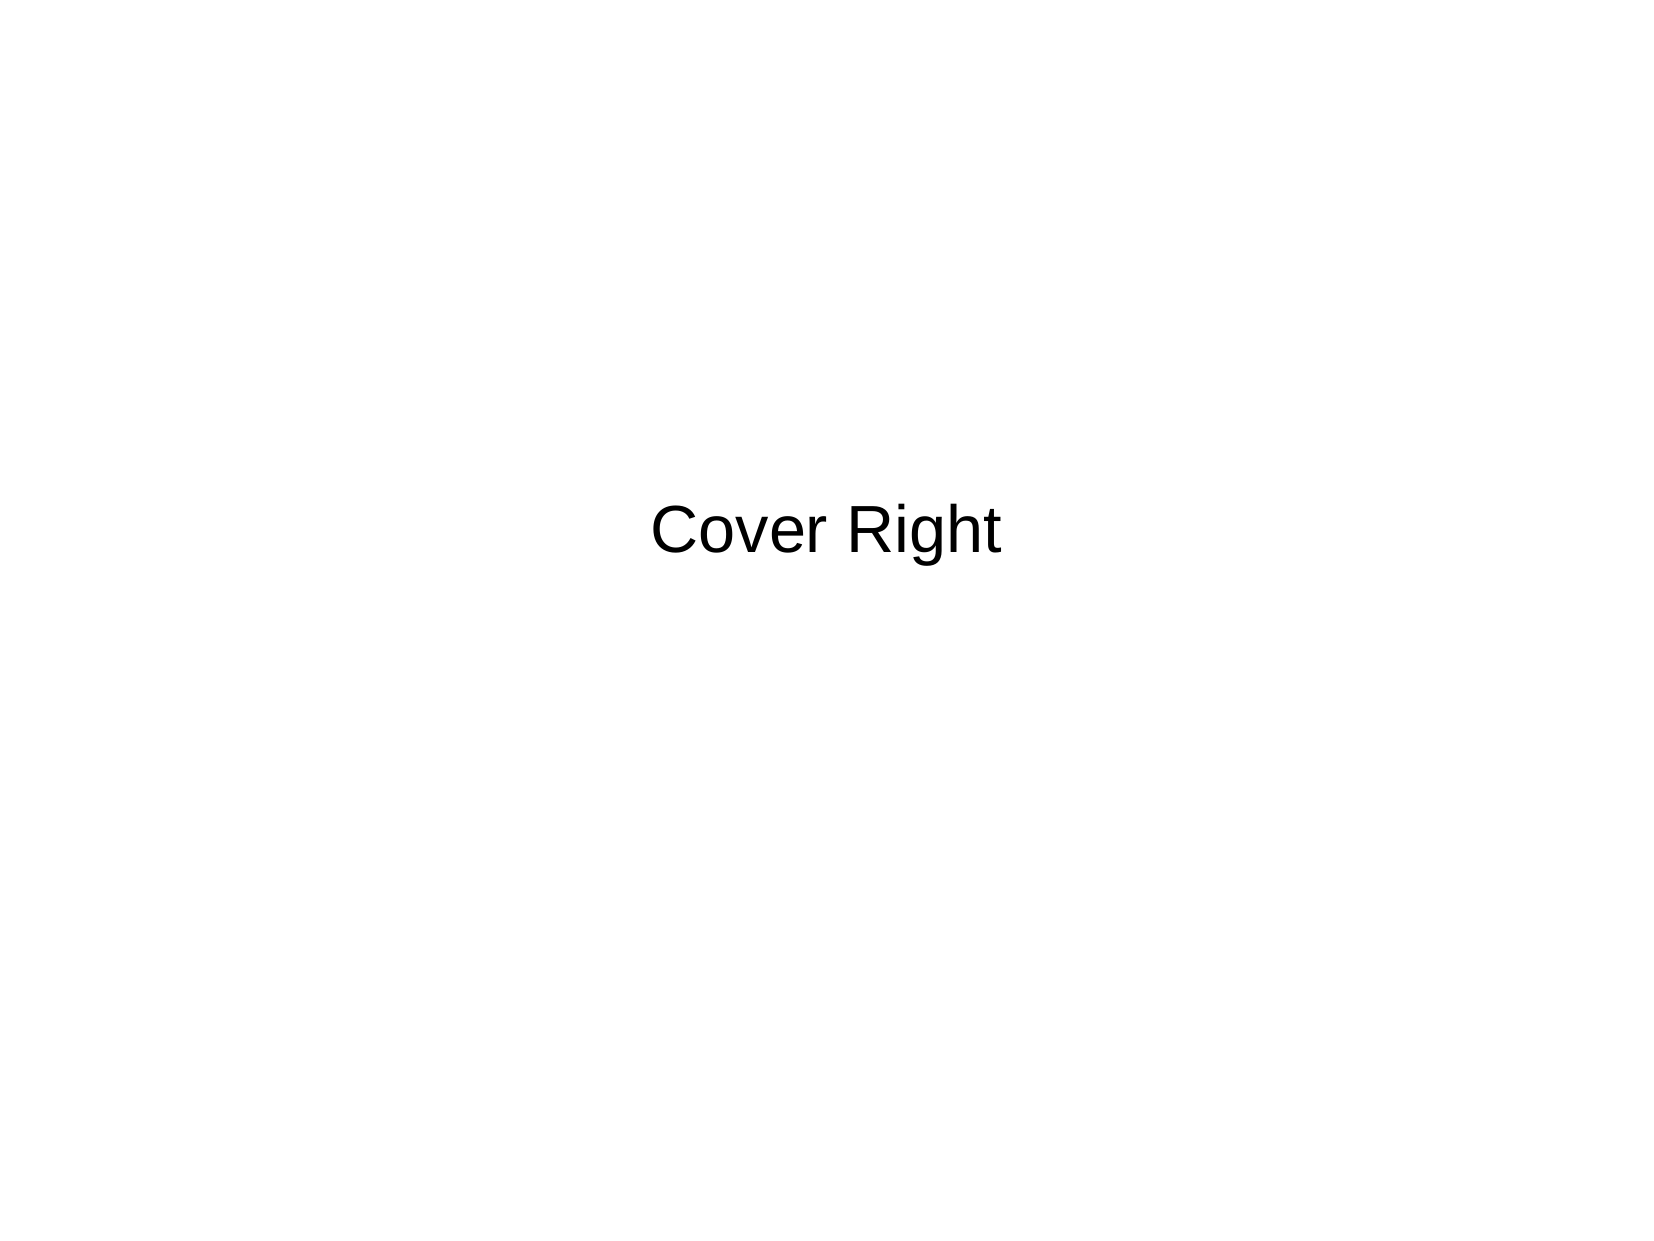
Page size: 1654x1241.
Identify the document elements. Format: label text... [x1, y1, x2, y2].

subtitle Cover Right [82, 49, 1571, 1010]
